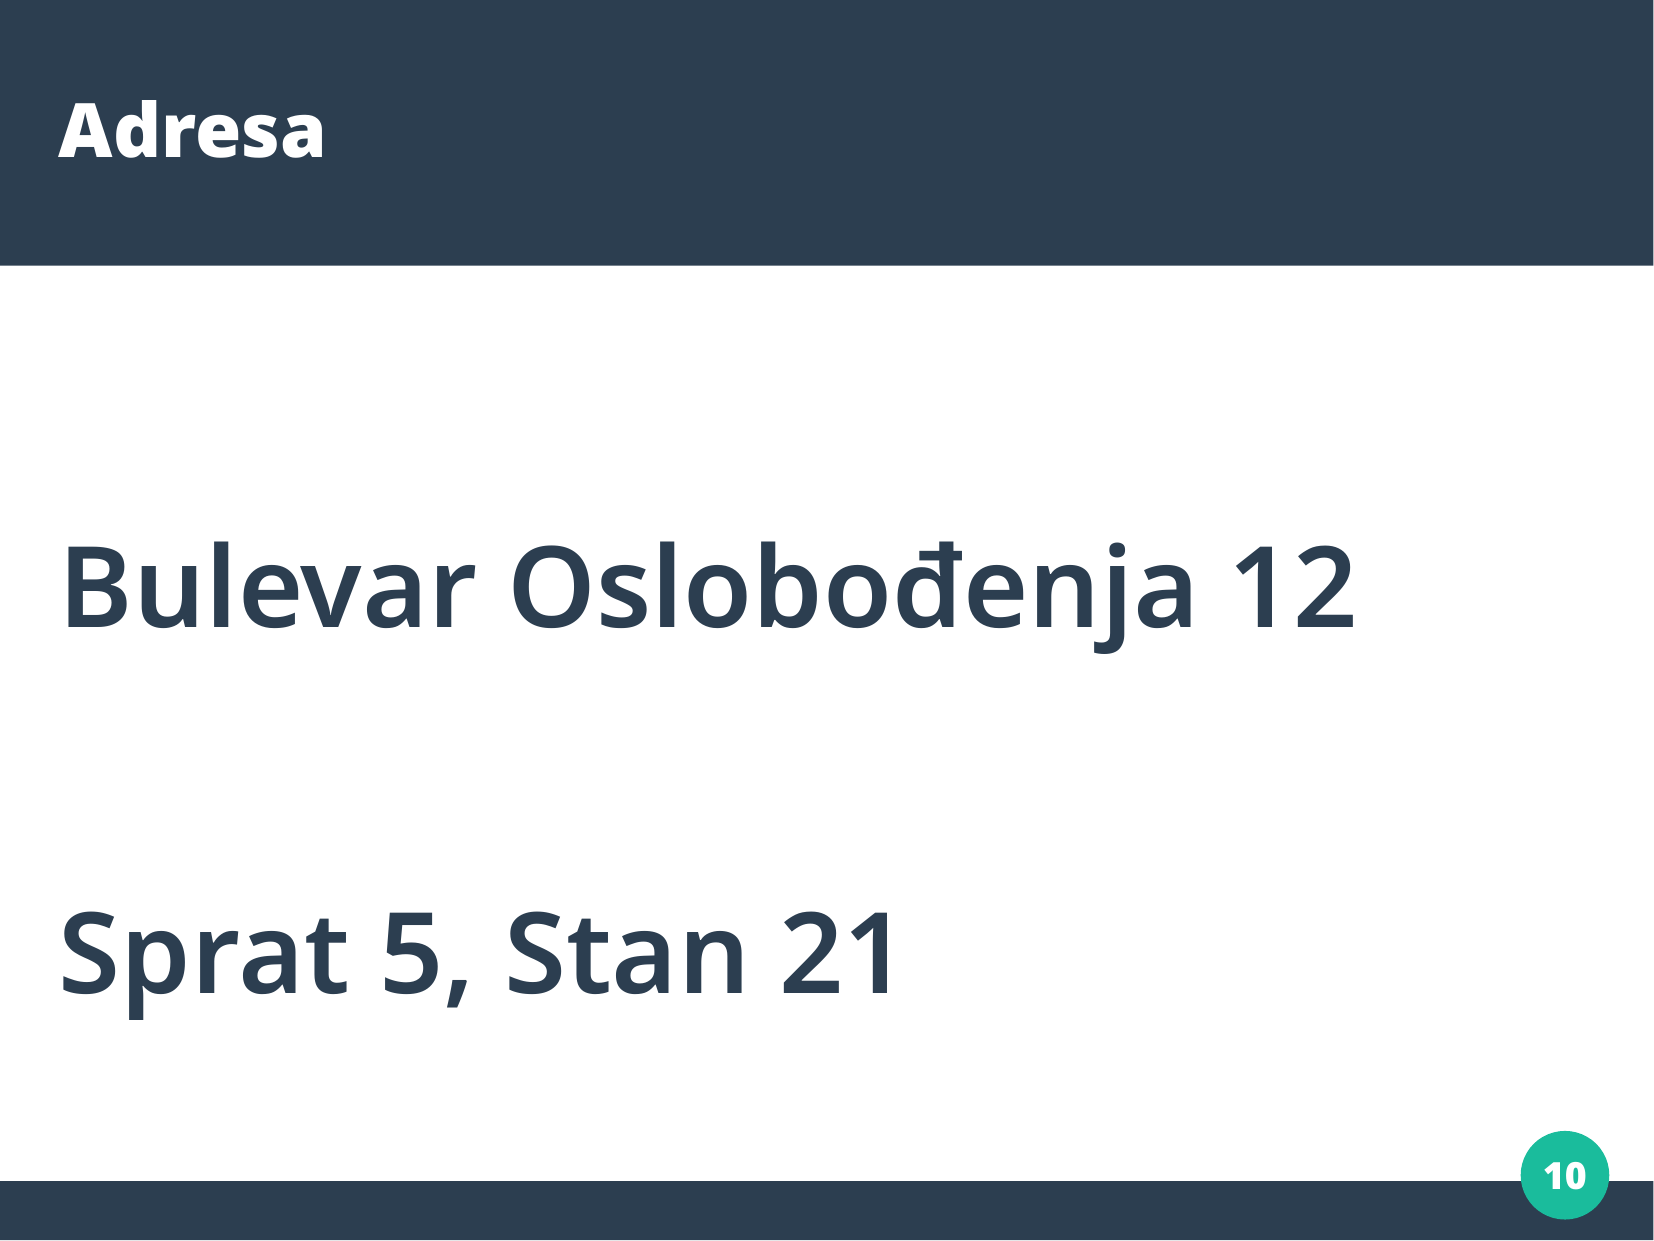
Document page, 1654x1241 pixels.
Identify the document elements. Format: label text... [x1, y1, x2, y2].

list Bulevar Oslobođenja 12 Sprat 5, Stan 21 [59, 324, 1595, 1152]
title Adresa [59, 49, 1595, 207]
